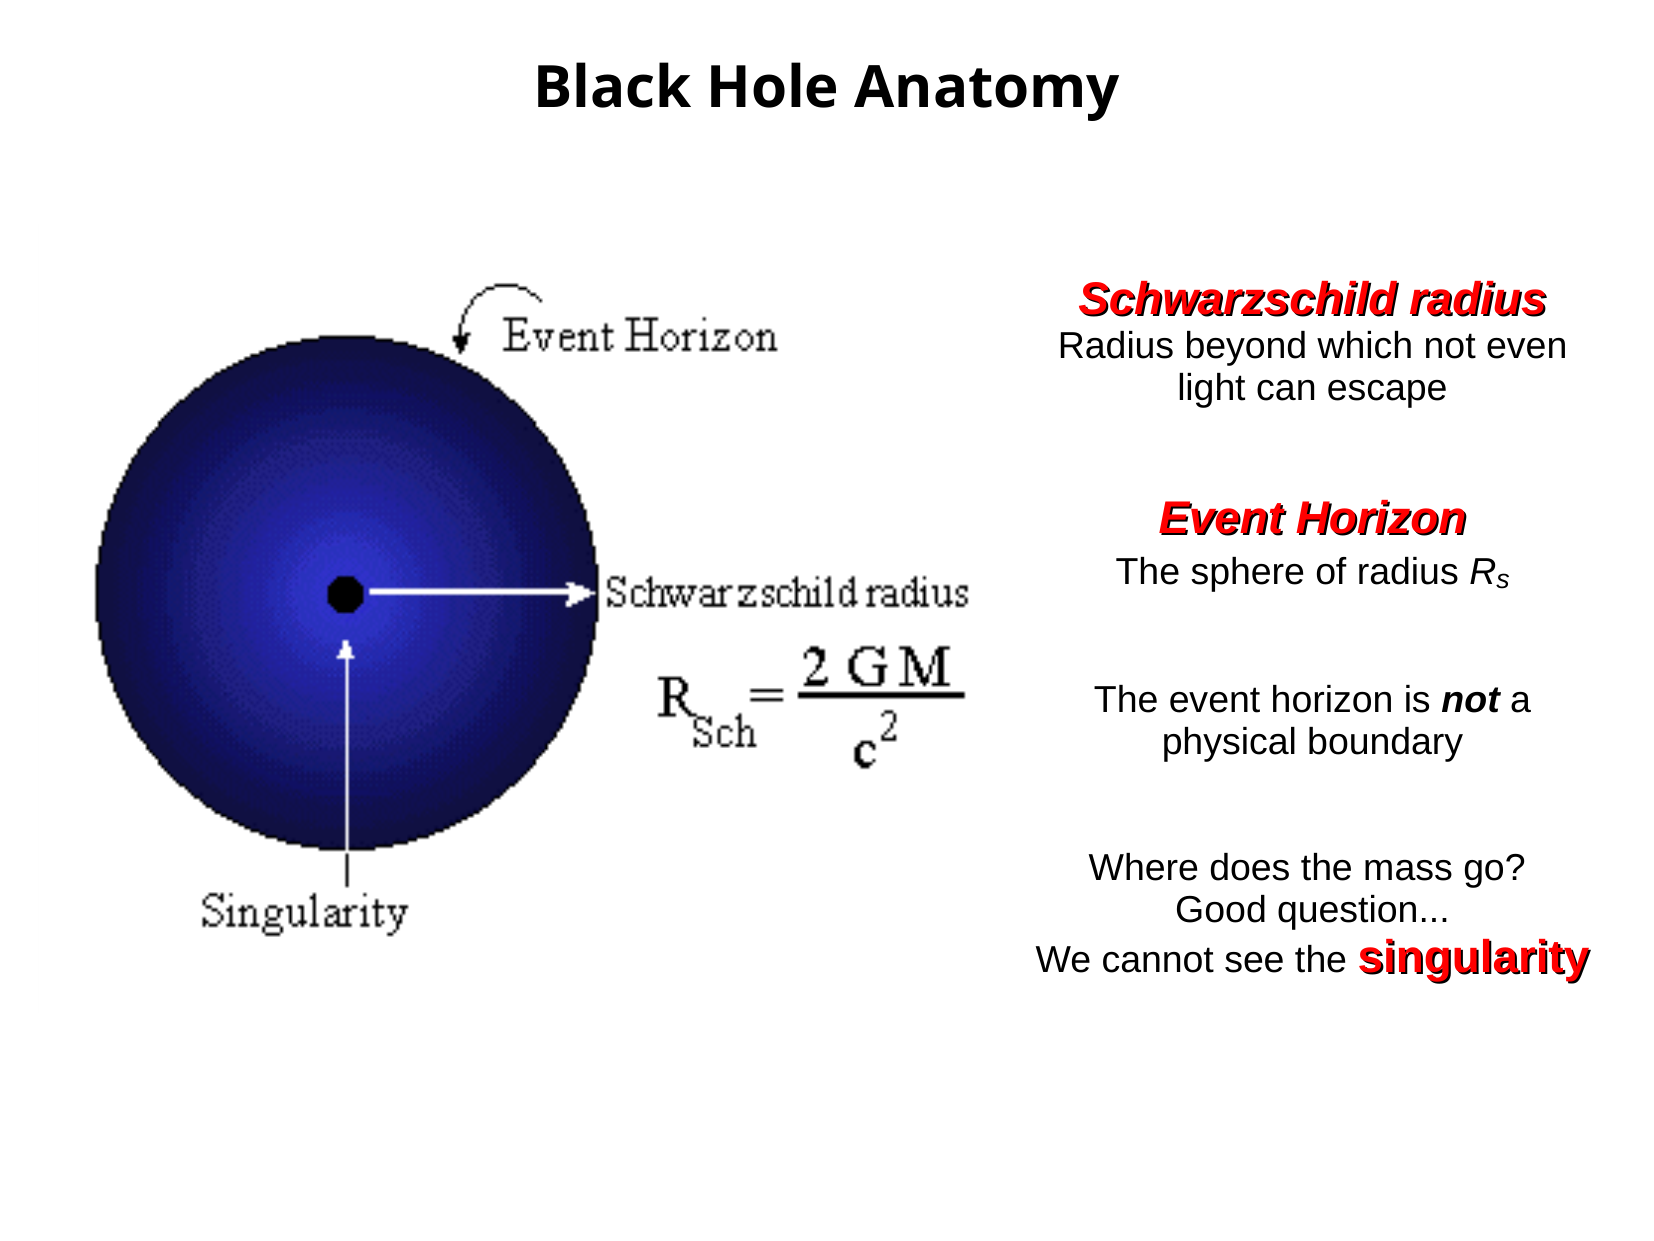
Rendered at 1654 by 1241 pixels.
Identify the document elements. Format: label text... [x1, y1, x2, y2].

text_box Black Hole Anatomy [0, 37, 1654, 134]
text_box Schwarzschild radius Radius beyond which not even light can escape Event Horizon The sphere of radius Rs The event horizon is not a physical boundary Where does the mass go? Good question... We cannot see the singularity [1012, 262, 1613, 1092]
picture [37, 224, 1049, 1013]
